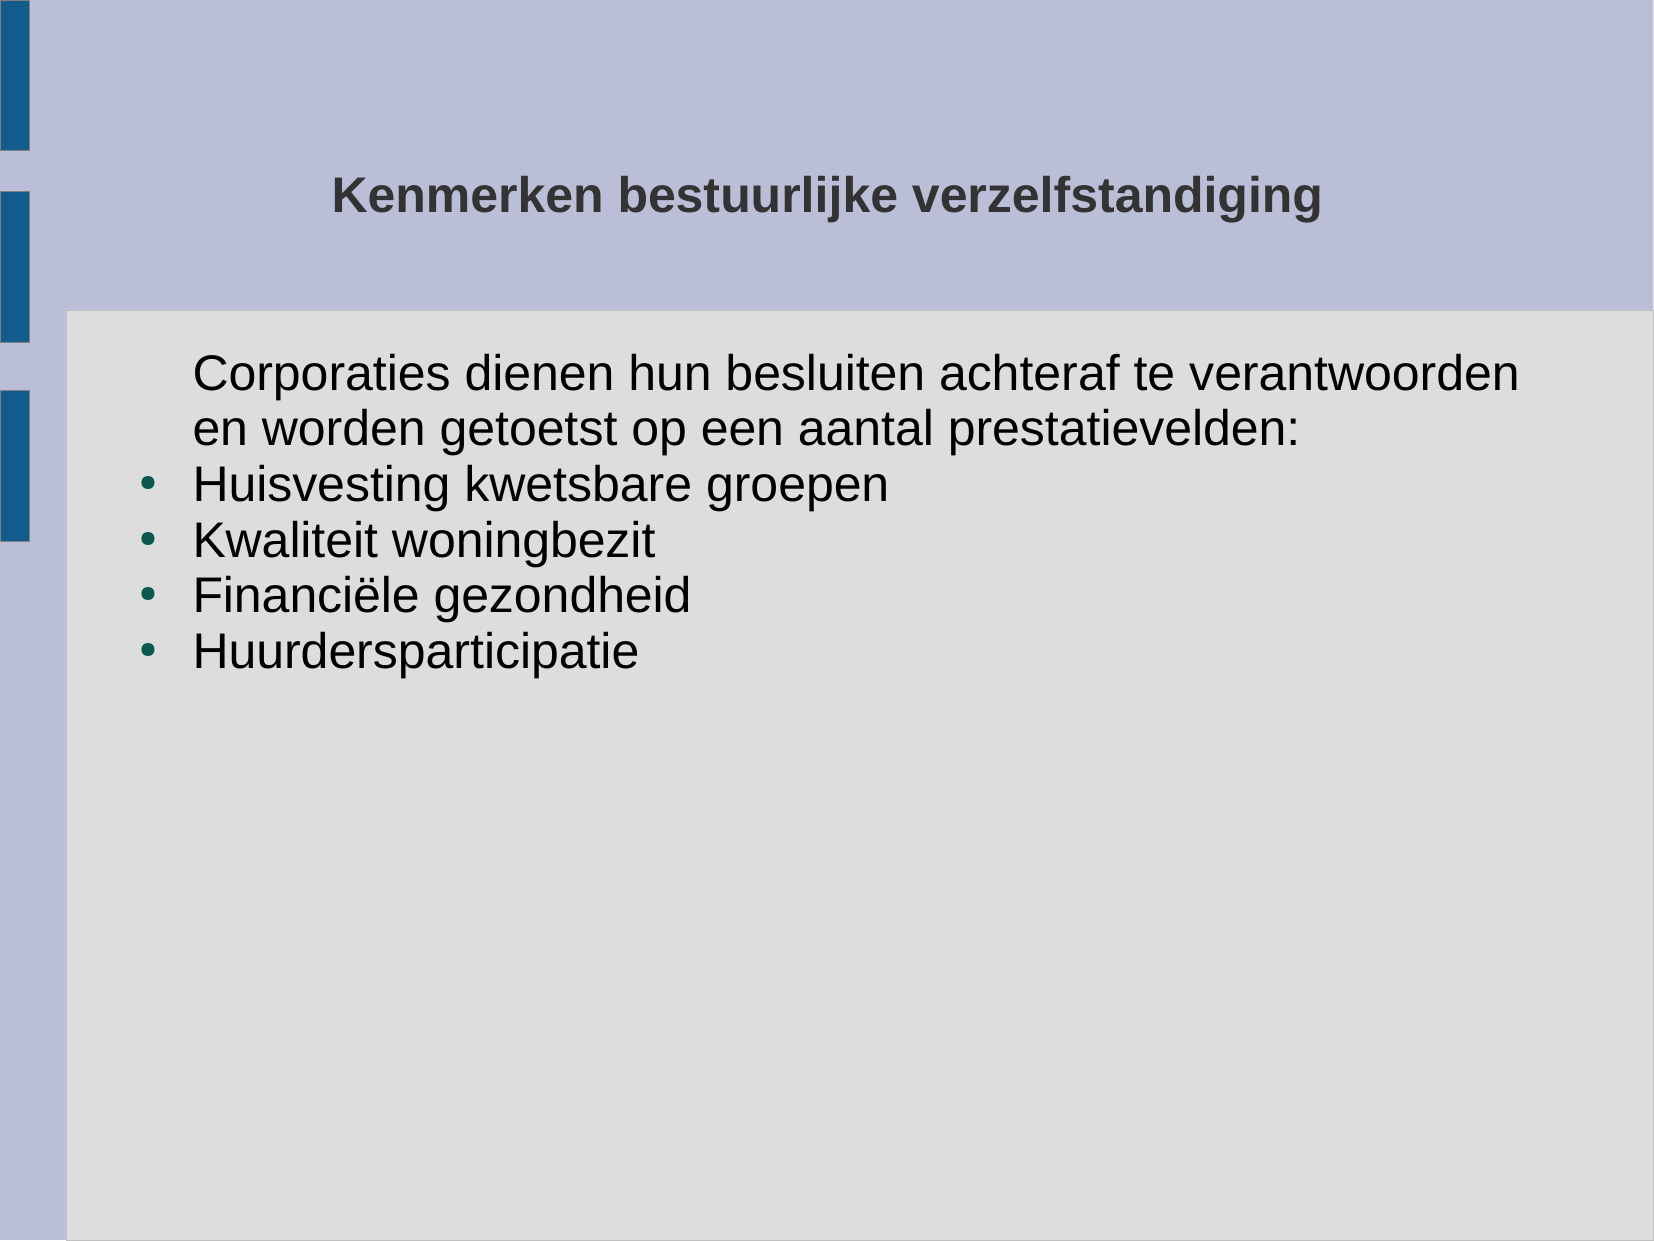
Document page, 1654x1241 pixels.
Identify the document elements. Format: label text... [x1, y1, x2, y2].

title Kenmerken bestuurlijke verzelfstandiging [121, 91, 1534, 299]
list Corporaties dienen hun besluiten achteraf te verantwoorden en worden getoetst op een aantal prestatievelden: Huisvesting kwetsbare groepen Kwaliteit woningbezit Financiële gezondheid Huurdersparticipatie [121, 344, 1534, 1127]
